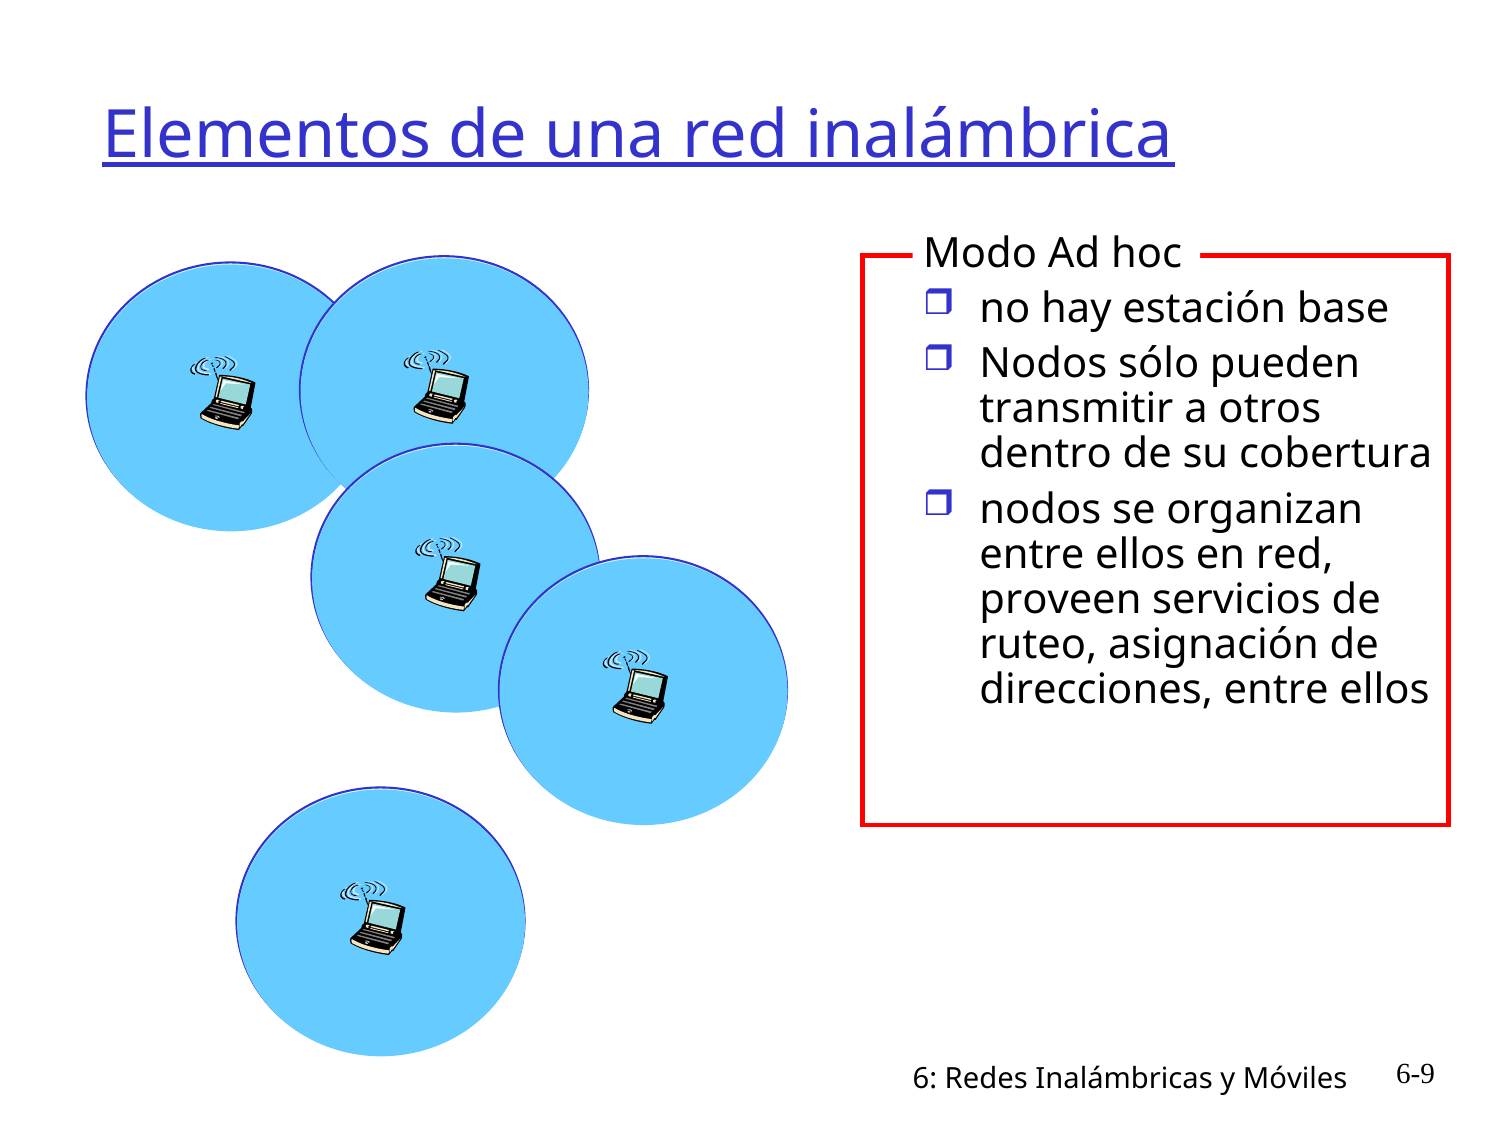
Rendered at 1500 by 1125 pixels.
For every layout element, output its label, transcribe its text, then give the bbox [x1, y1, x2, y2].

chart [602, 648, 664, 715]
title Elementos de una red inalámbrica [87, 37, 1363, 225]
text_box [86, 256, 788, 826]
picture [424, 555, 481, 612]
picture [199, 374, 256, 431]
picture [413, 368, 470, 424]
picture [349, 899, 406, 956]
chart [190, 355, 252, 422]
chart [415, 536, 477, 603]
text_box Modo Ad hoc no hay estación base Nodos sólo pueden transmitir a otros dentro de su cobertura nodos se organizan entre ellos en red, proveen servicios de ruteo, asignación de direcciones, entre ellos [908, 223, 1463, 647]
picture [612, 668, 669, 724]
text_box [236, 787, 526, 1057]
chart [340, 880, 402, 947]
chart [403, 348, 465, 415]
